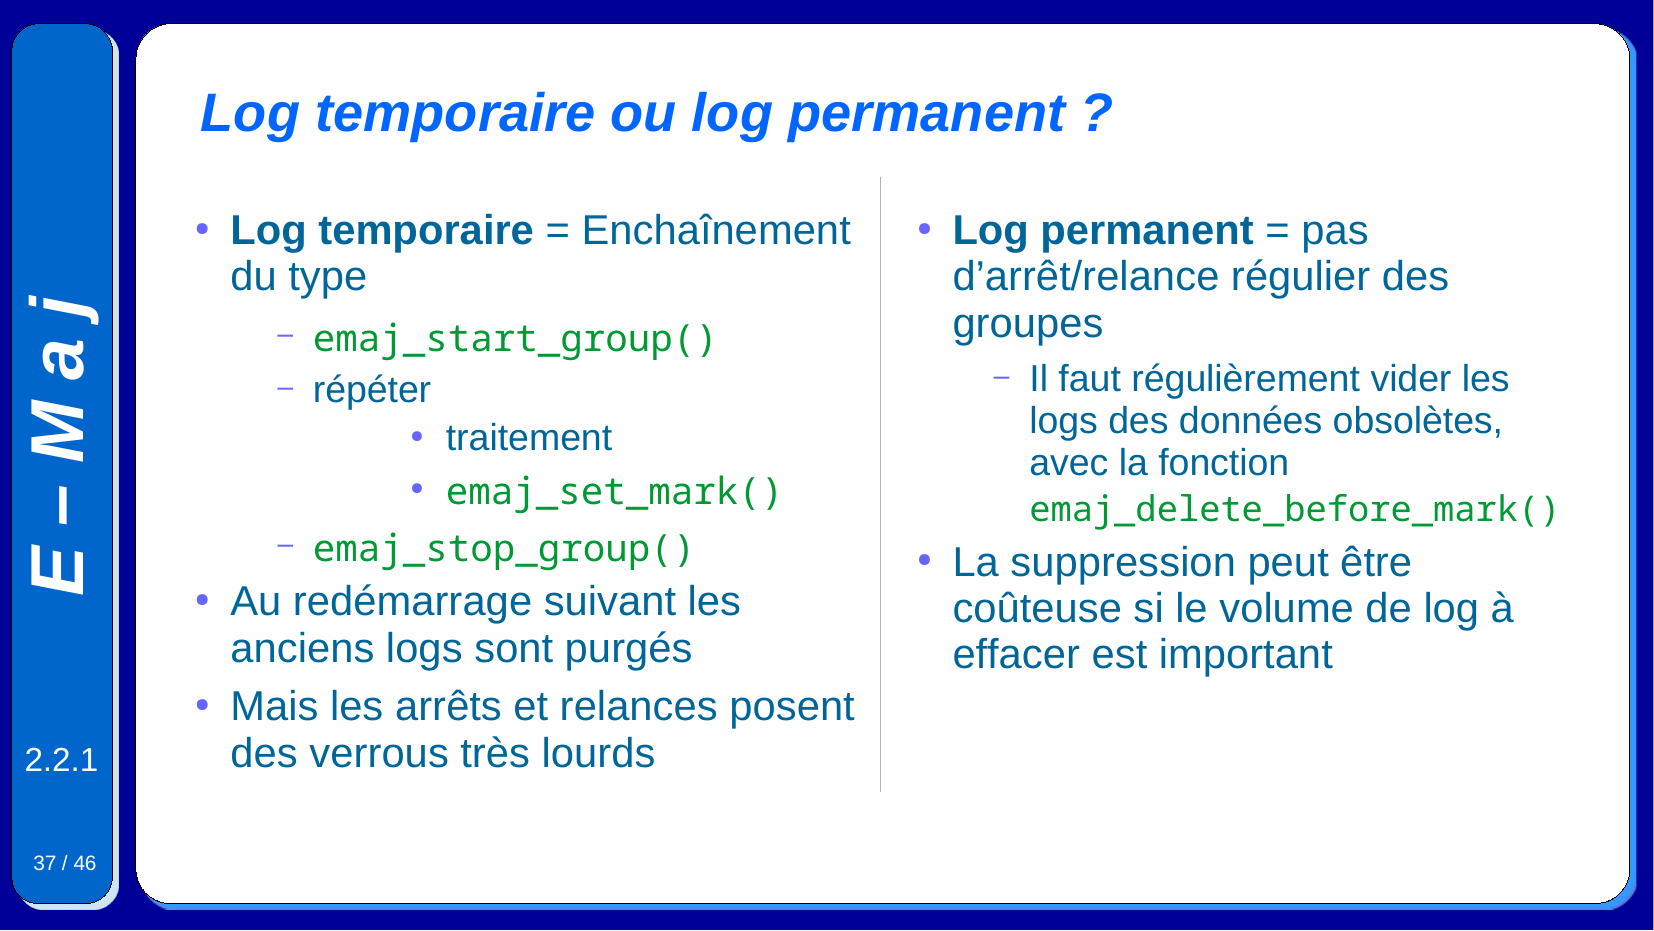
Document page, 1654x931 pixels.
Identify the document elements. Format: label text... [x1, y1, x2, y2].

list Log temporaire = Enchaînement du type emaj_start_group() répéter traitement emaj_set_mark() emaj_stop_group() Au redémarrage suivant les anciens logs sont purgés Mais les arrêts et relances posent des verrous très lourds [177, 206, 865, 827]
title Log temporaire ou log permanent ? [200, 34, 1575, 191]
list Log permanent = pas d’arrêt/relance régulier des groupes Il faut régulièrement vider les logs des données obsolètes, avec la fonction emaj_delete_before_mark() La suppression peut être coûteuse si le volume de log à effacer est important [899, 206, 1588, 827]
